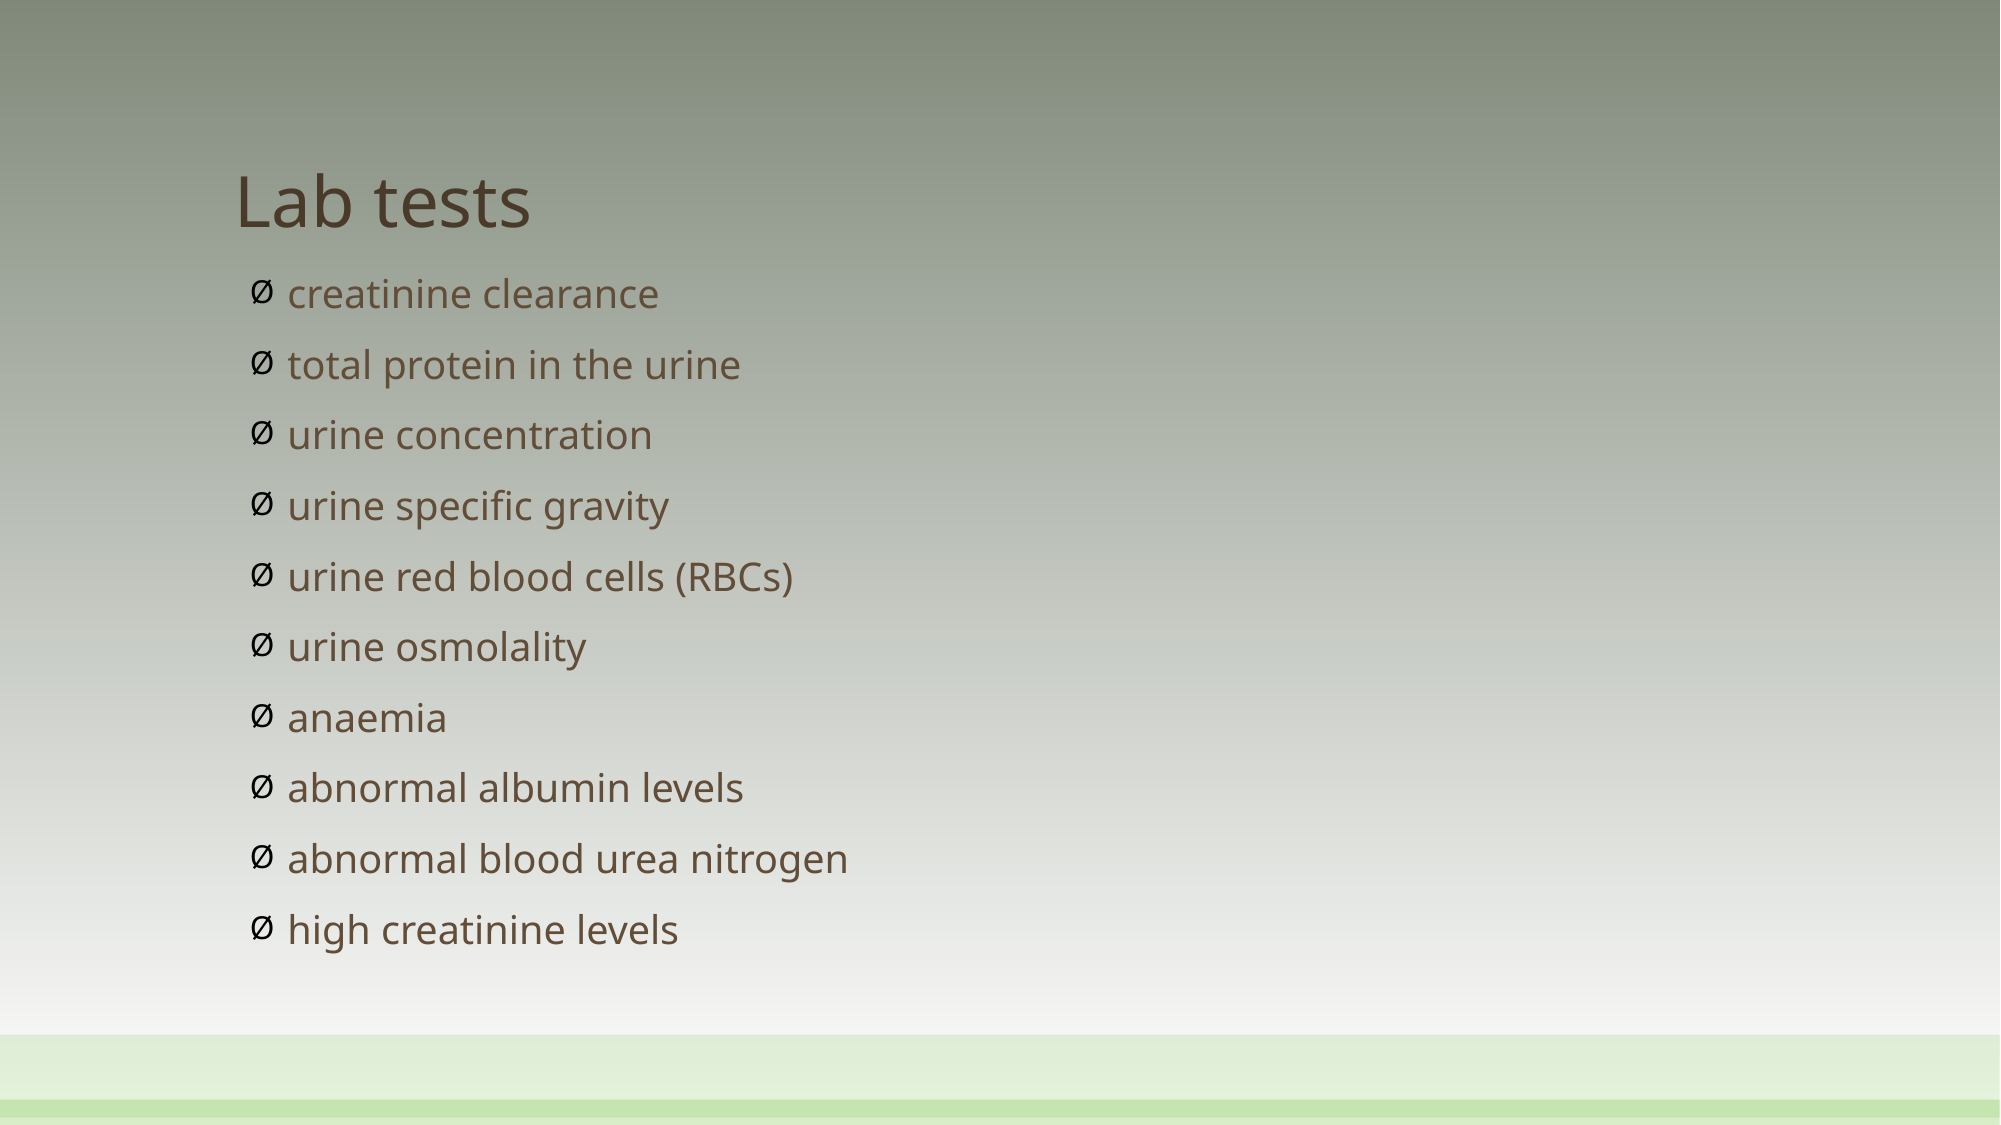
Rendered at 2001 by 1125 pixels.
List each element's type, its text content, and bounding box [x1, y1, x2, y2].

title Lab tests [219, 71, 1780, 251]
list creatinine clearance total protein in the urine urine concentration urine specific gravity urine red blood cells (RBCs) urine osmolality anaemia abnormal albumin levels abnormal blood urea nitrogen high creatinine levels [219, 274, 1780, 987]
